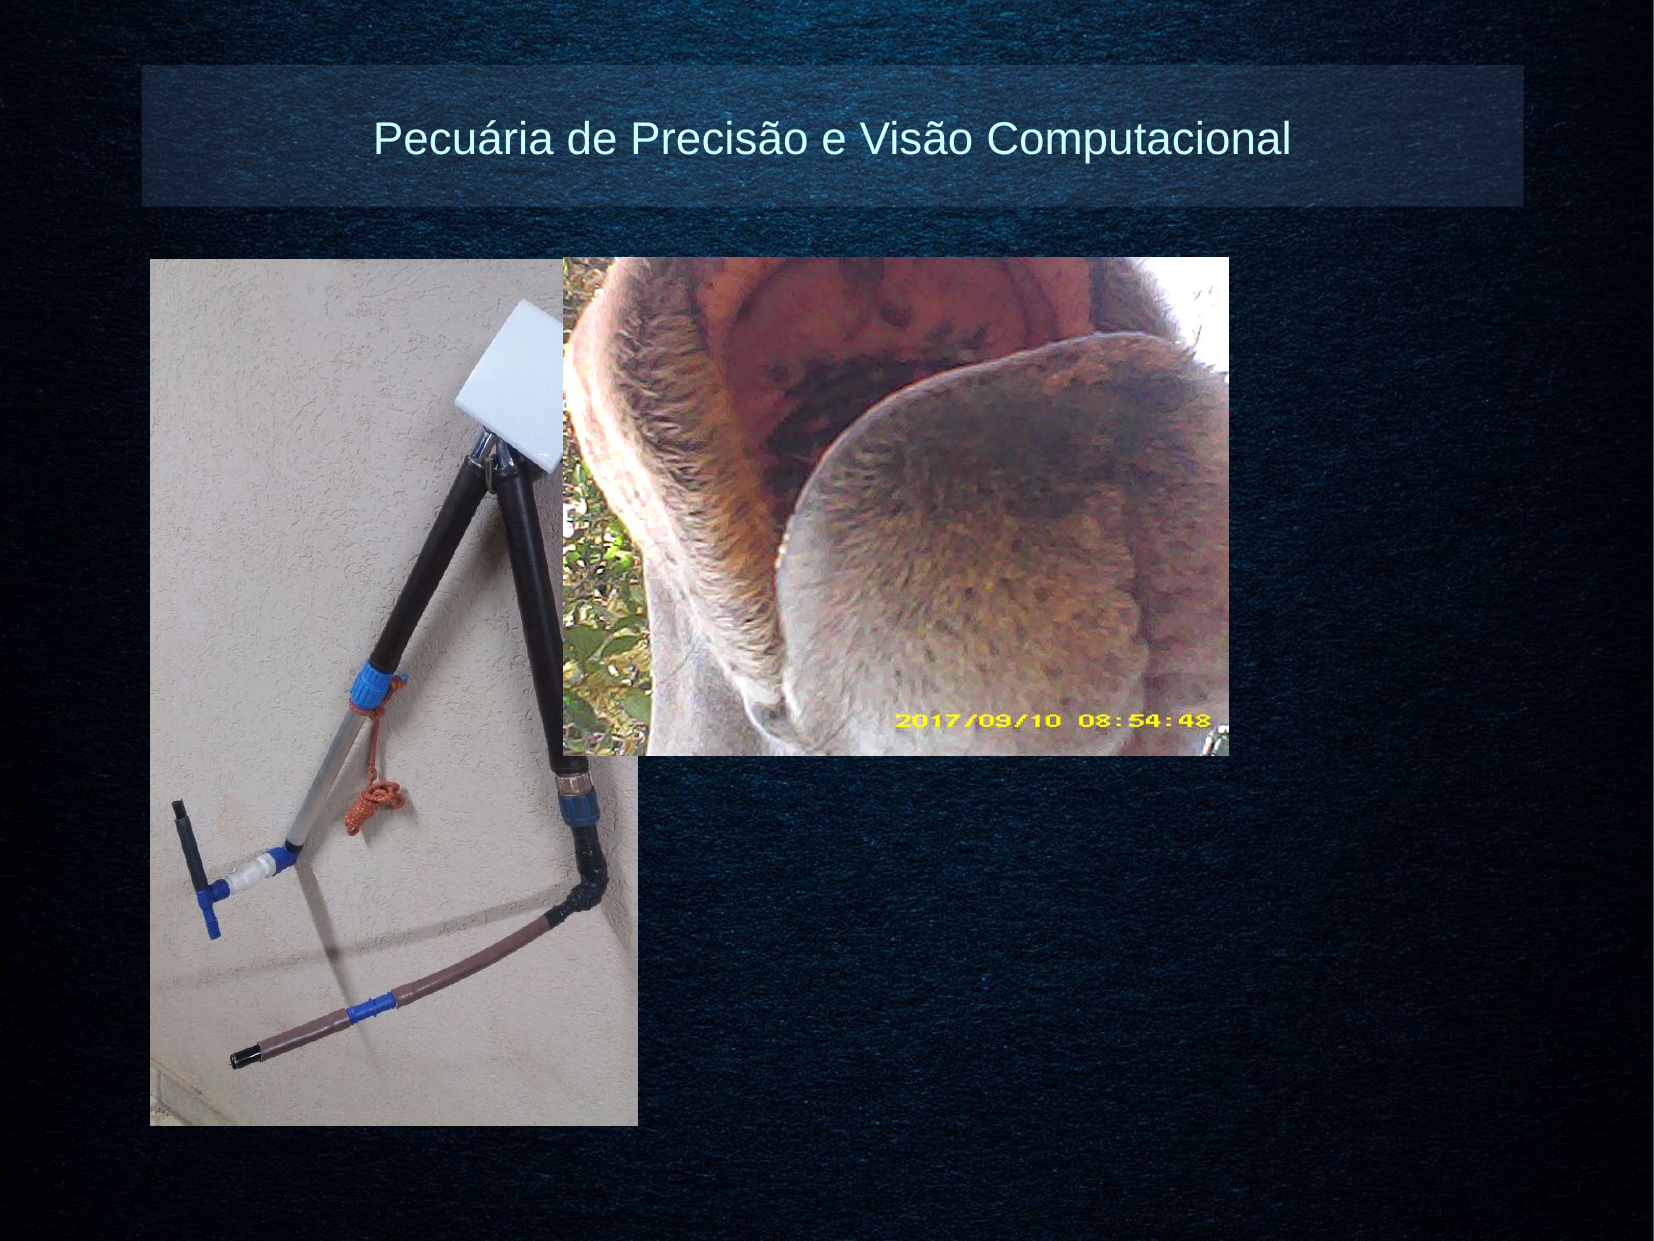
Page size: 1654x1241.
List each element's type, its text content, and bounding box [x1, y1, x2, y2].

picture [0, 0, 1654, 1241]
text_box Pecuária de Precisão e Visão Computacional [141, 64, 1524, 207]
